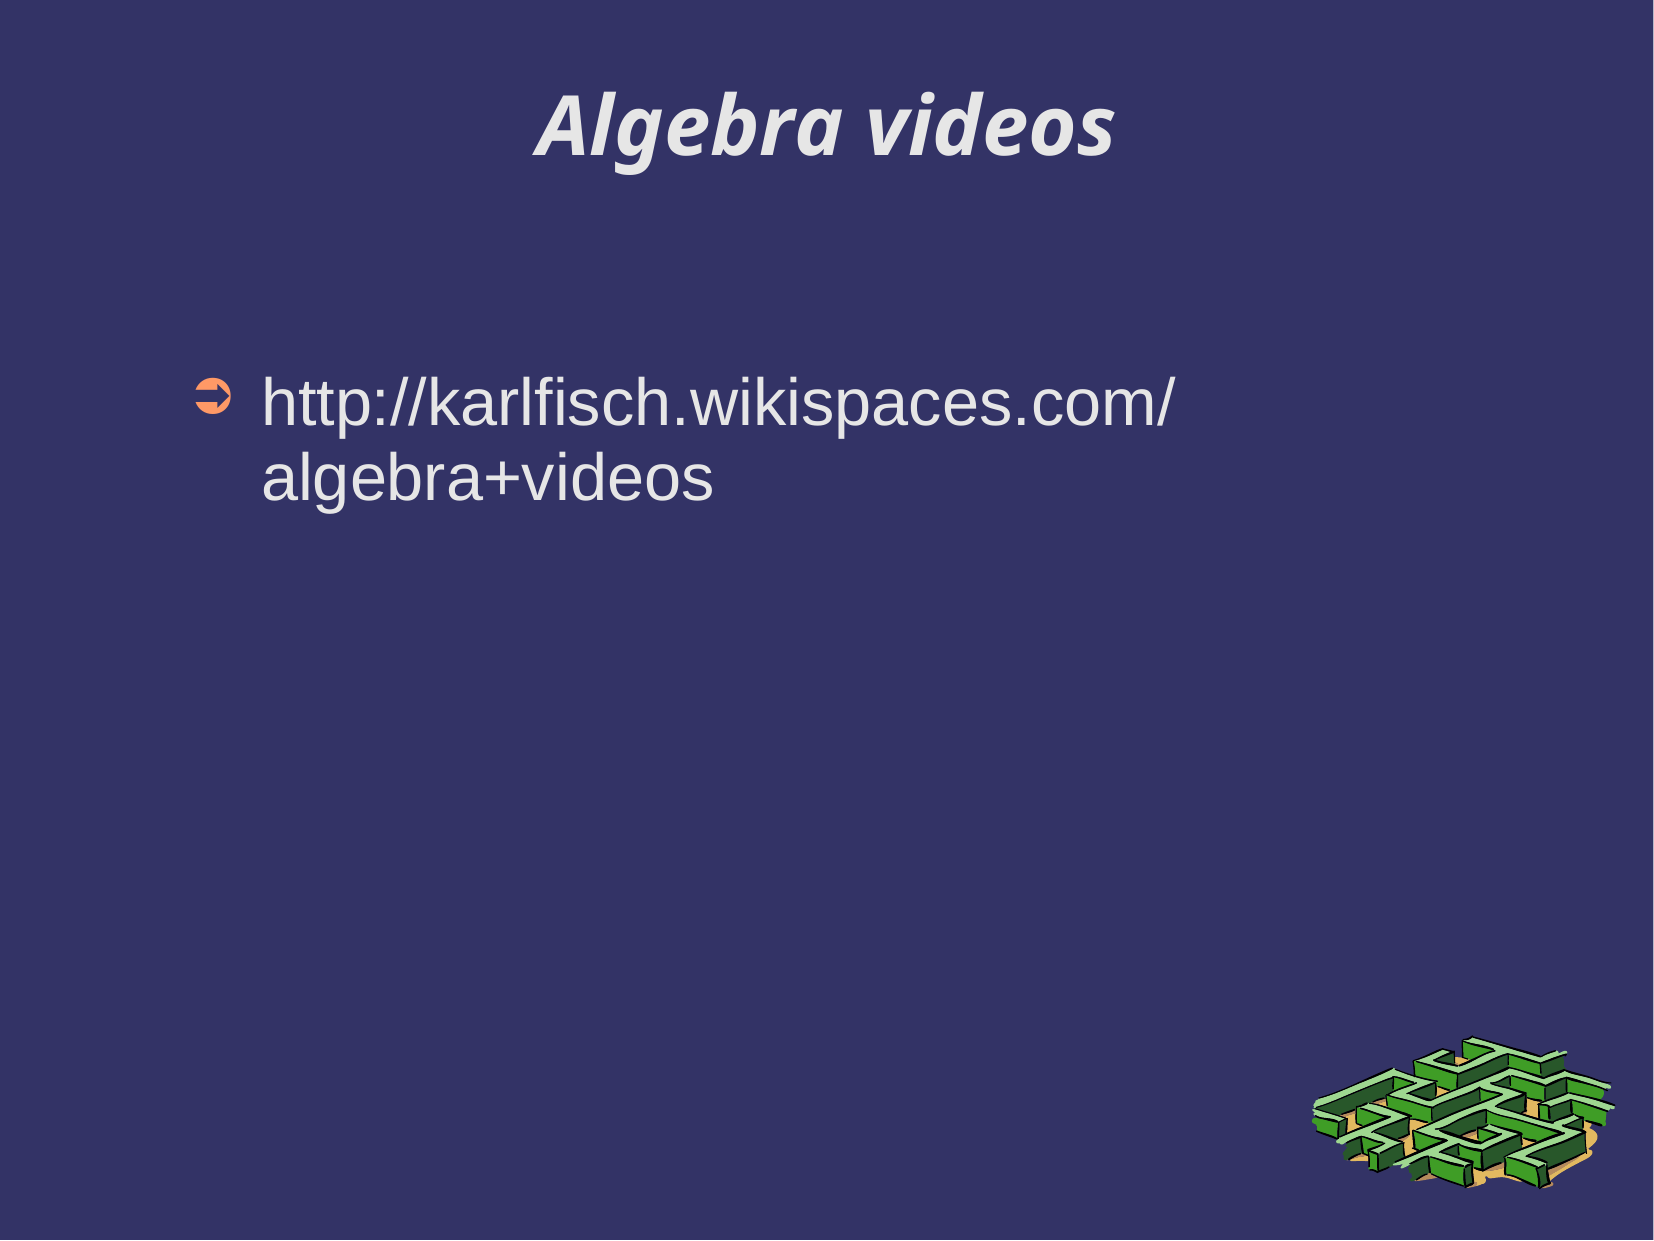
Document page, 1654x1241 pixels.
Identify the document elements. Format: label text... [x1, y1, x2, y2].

title Algebra videos [121, 19, 1534, 227]
list http://karlfisch.wikispaces.com/algebra+videos [178, 364, 1570, 1147]
